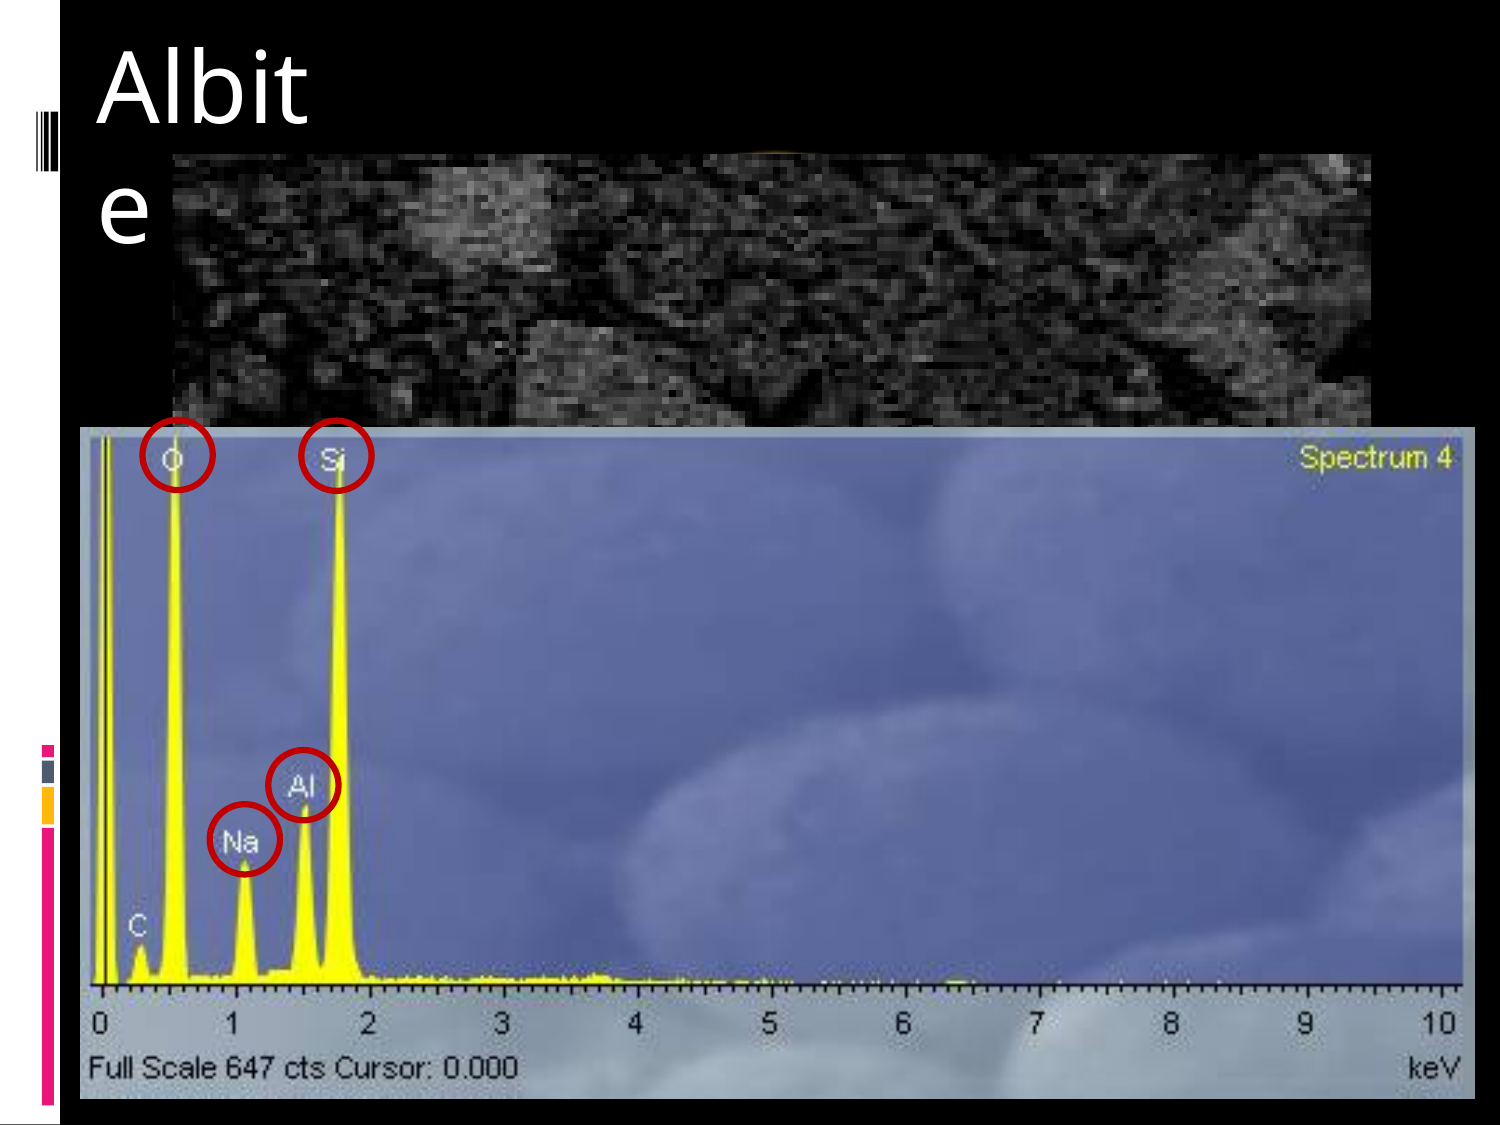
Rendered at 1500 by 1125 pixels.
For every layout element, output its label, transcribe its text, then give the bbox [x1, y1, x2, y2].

picture [146, 423, 209, 486]
picture [80, 149, 1475, 1099]
text_box Albite [82, 16, 365, 271]
